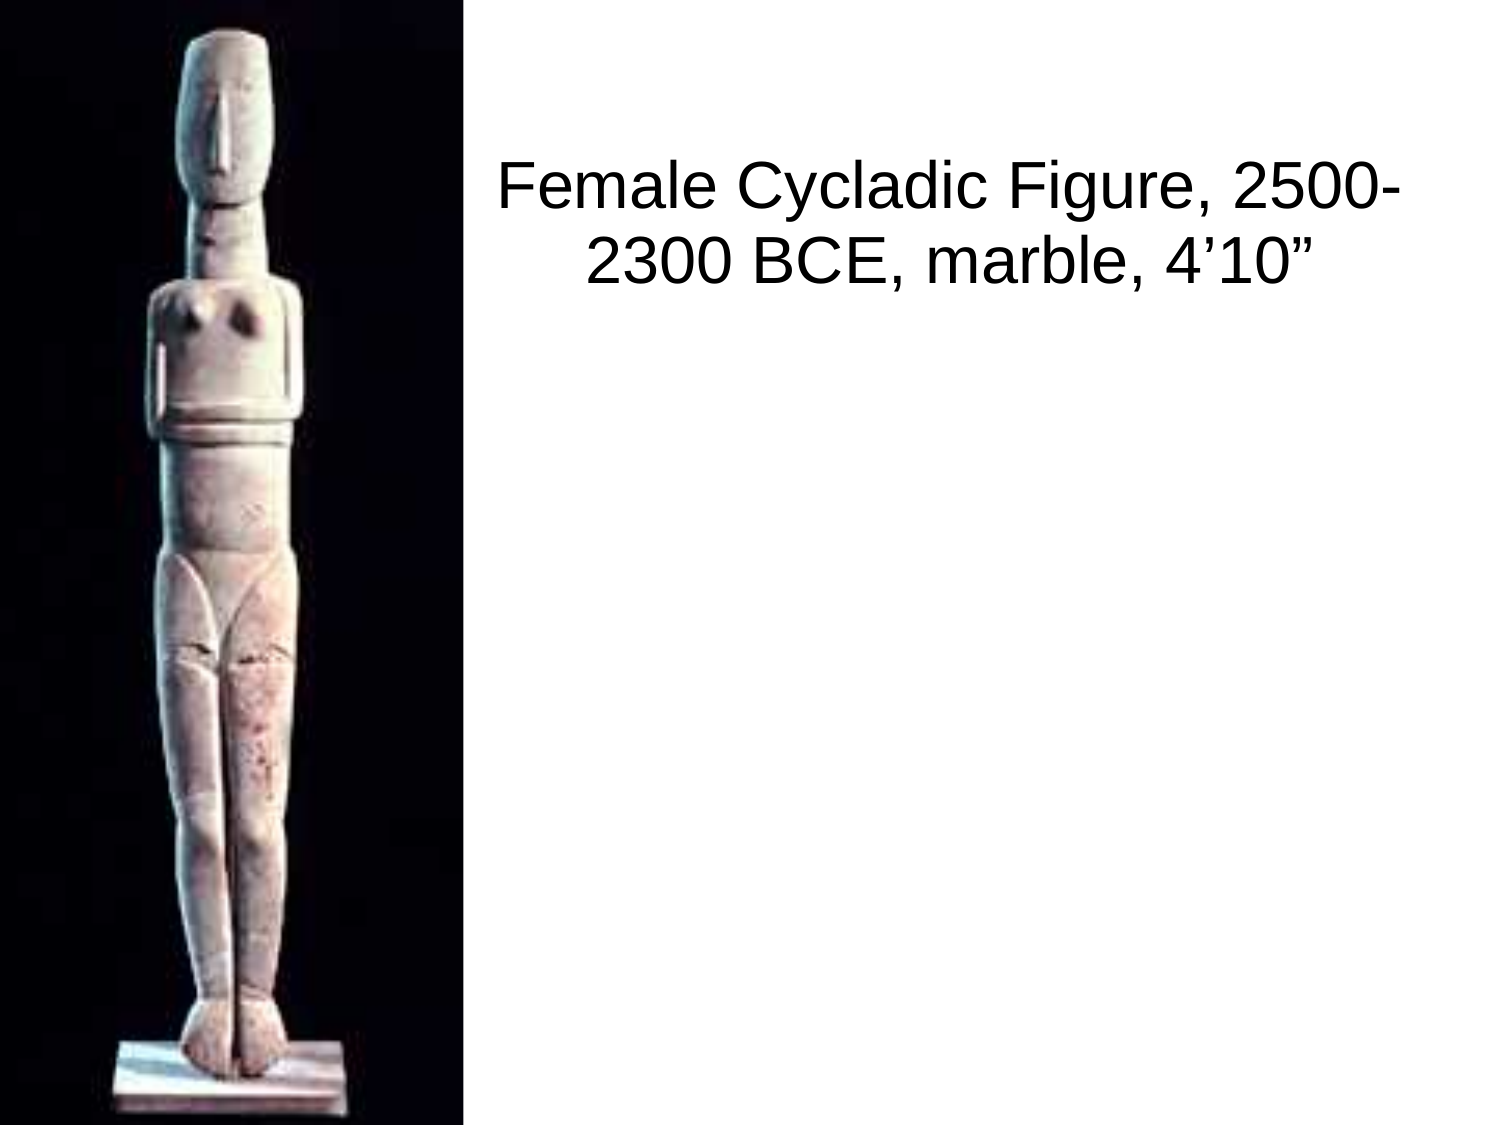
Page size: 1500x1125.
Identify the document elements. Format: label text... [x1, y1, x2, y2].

picture [0, 0, 464, 1125]
title Female Cycladic Figure, 2500-2300 BCE, marble, 4’10” [474, 45, 1425, 401]
